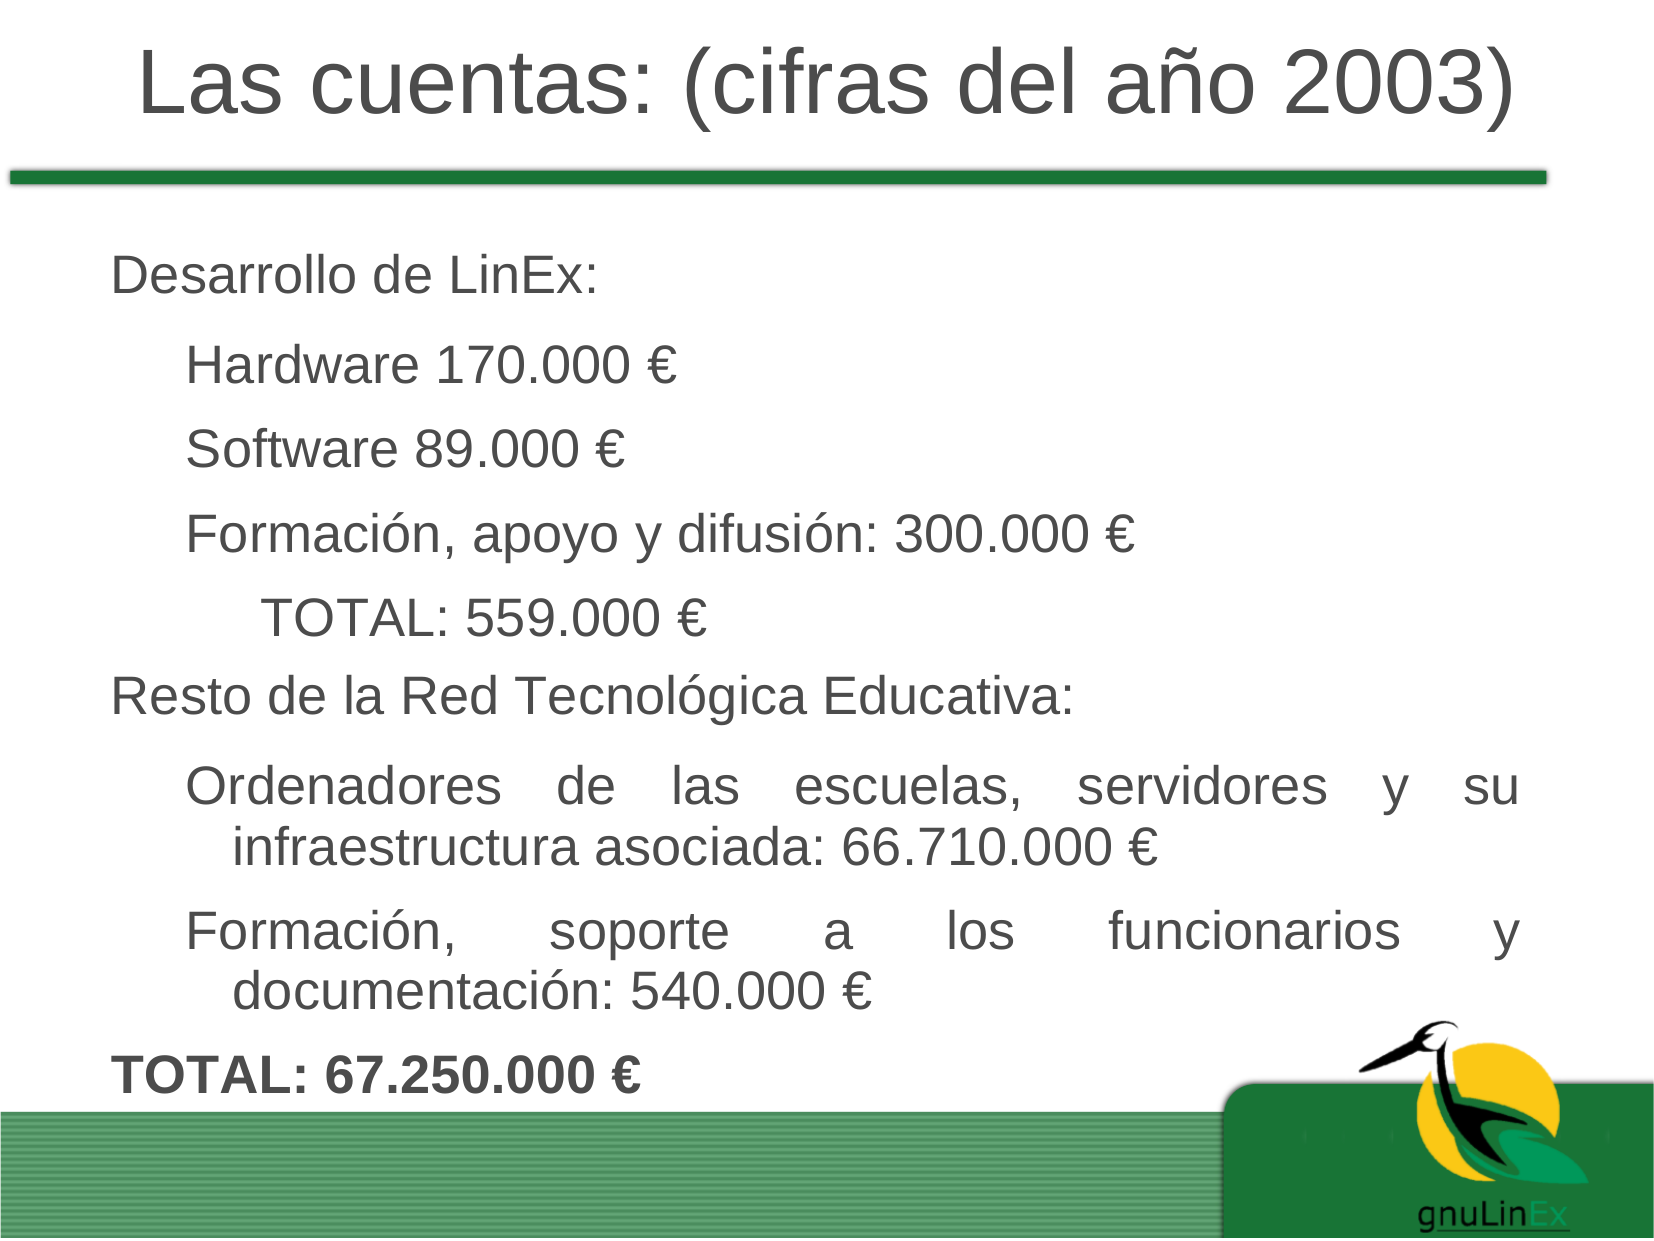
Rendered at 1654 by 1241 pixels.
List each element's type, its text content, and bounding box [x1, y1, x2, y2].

list Desarrollo de LinEx: Hardware 170.000 € Software 89.000 € Formación, apoyo y difusión: 300.000 € TOTAL: 559.000 € Resto de la Red Tecnológica Educativa: Ordenadores de las escuelas, servidores y su infraestructura asociada: 66.710.000 € Formación, soporte a los funcionarios y documentación: 540.000 € TOTAL: 67.250.000 € [110, 244, 1523, 1183]
picture [0, 0, 1654, 1238]
title Las cuentas: (cifras del año 2003) [121, 0, 1534, 164]
